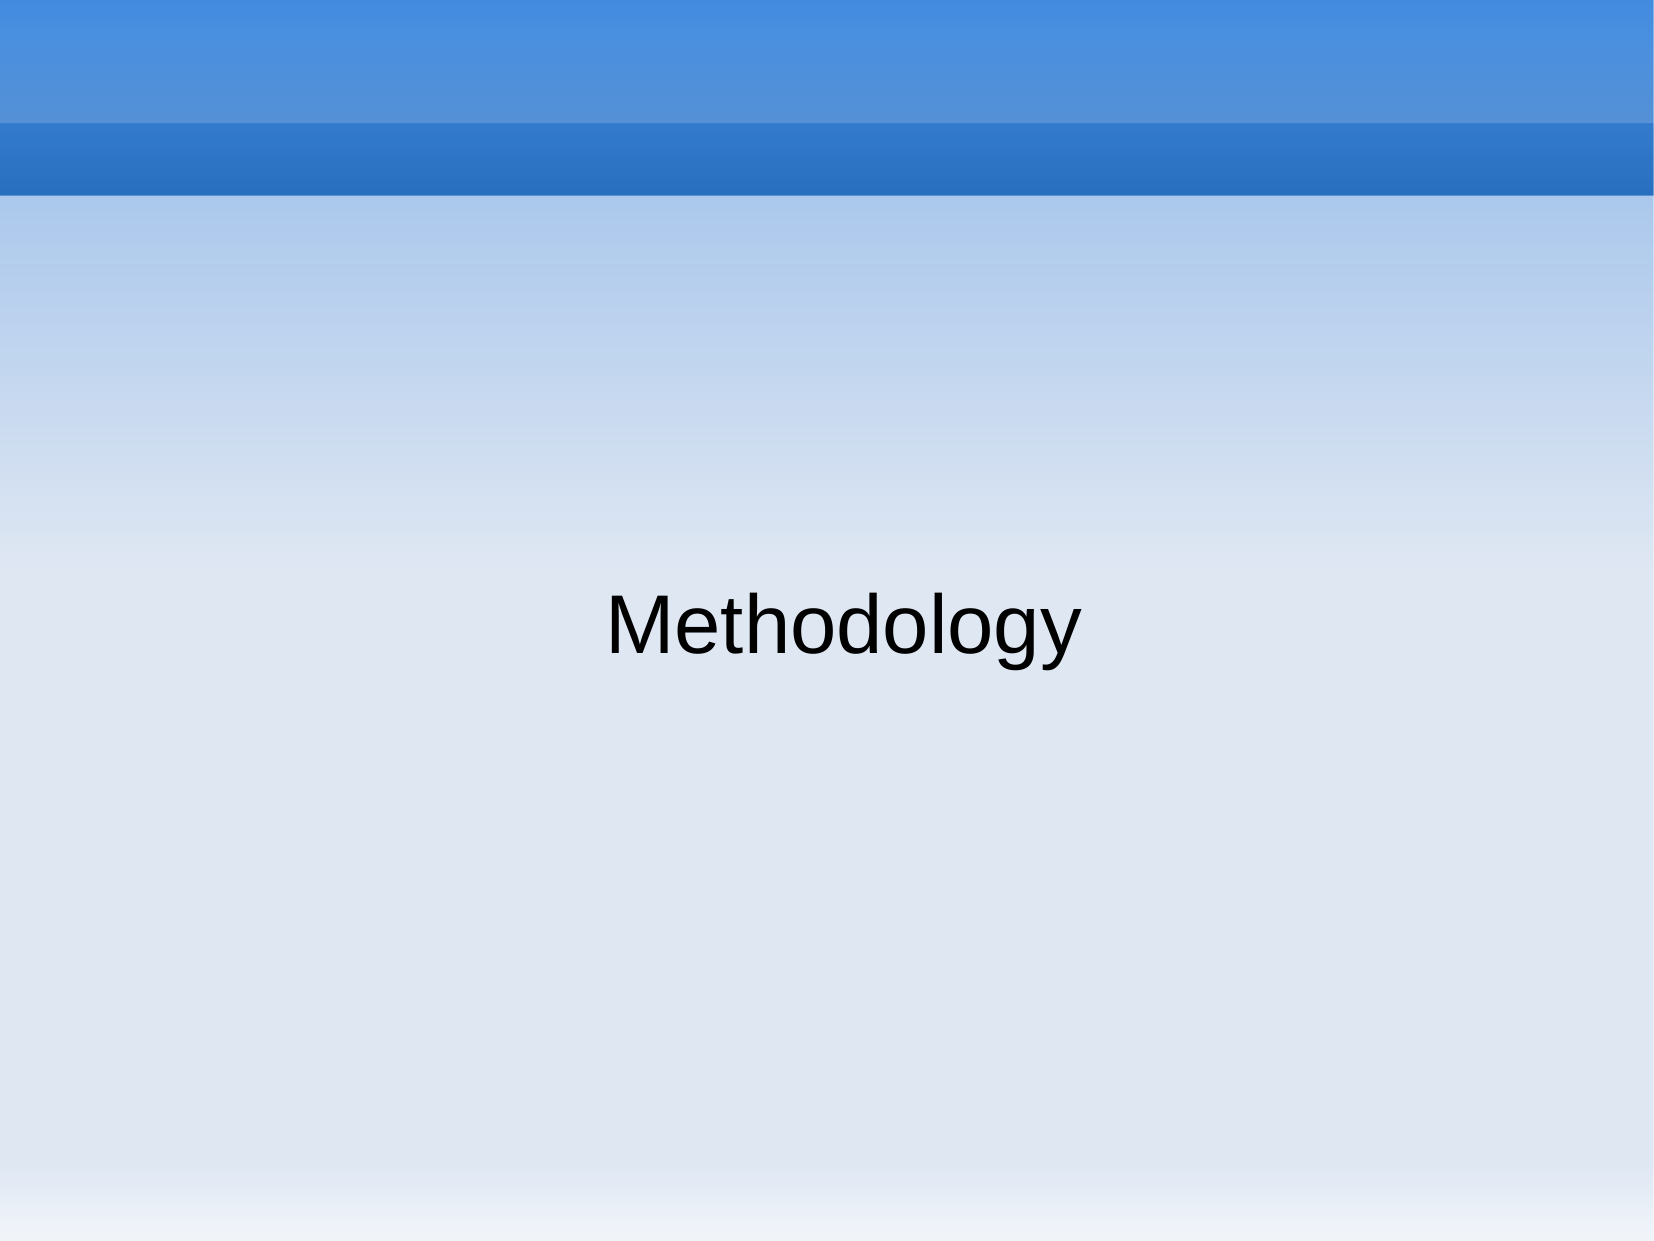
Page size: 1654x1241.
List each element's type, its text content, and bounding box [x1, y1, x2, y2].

picture [0, 0, 1654, 1241]
text_box Methodology [590, 571, 1097, 680]
